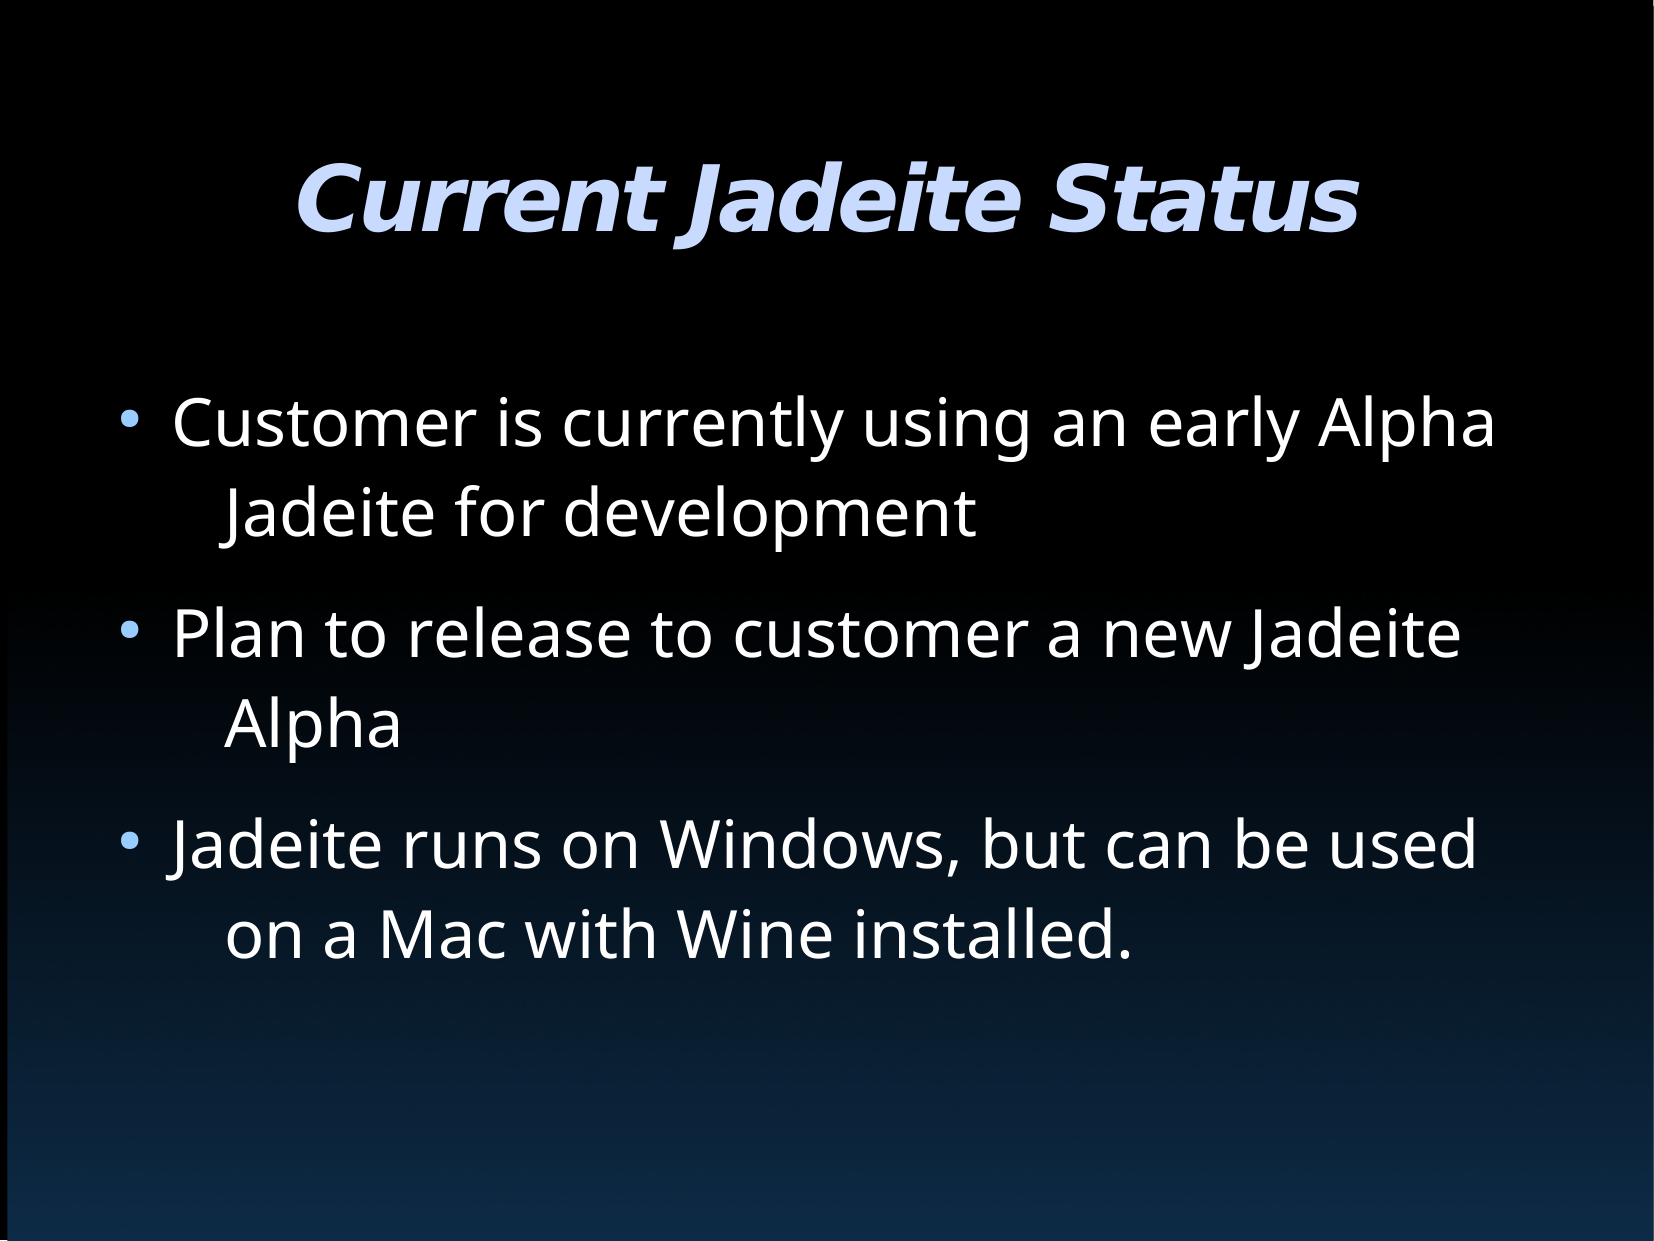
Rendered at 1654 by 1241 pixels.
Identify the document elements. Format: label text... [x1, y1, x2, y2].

title Current Jadeite Status [82, 96, 1576, 304]
picture [7, 6, 1654, 1241]
list Customer is currently using an early Alpha Jadeite for development Plan to release to customer a new Jadeite Alpha Jadeite runs on Windows, but can be used on a Mac with Wine installed. [82, 374, 1571, 1054]
